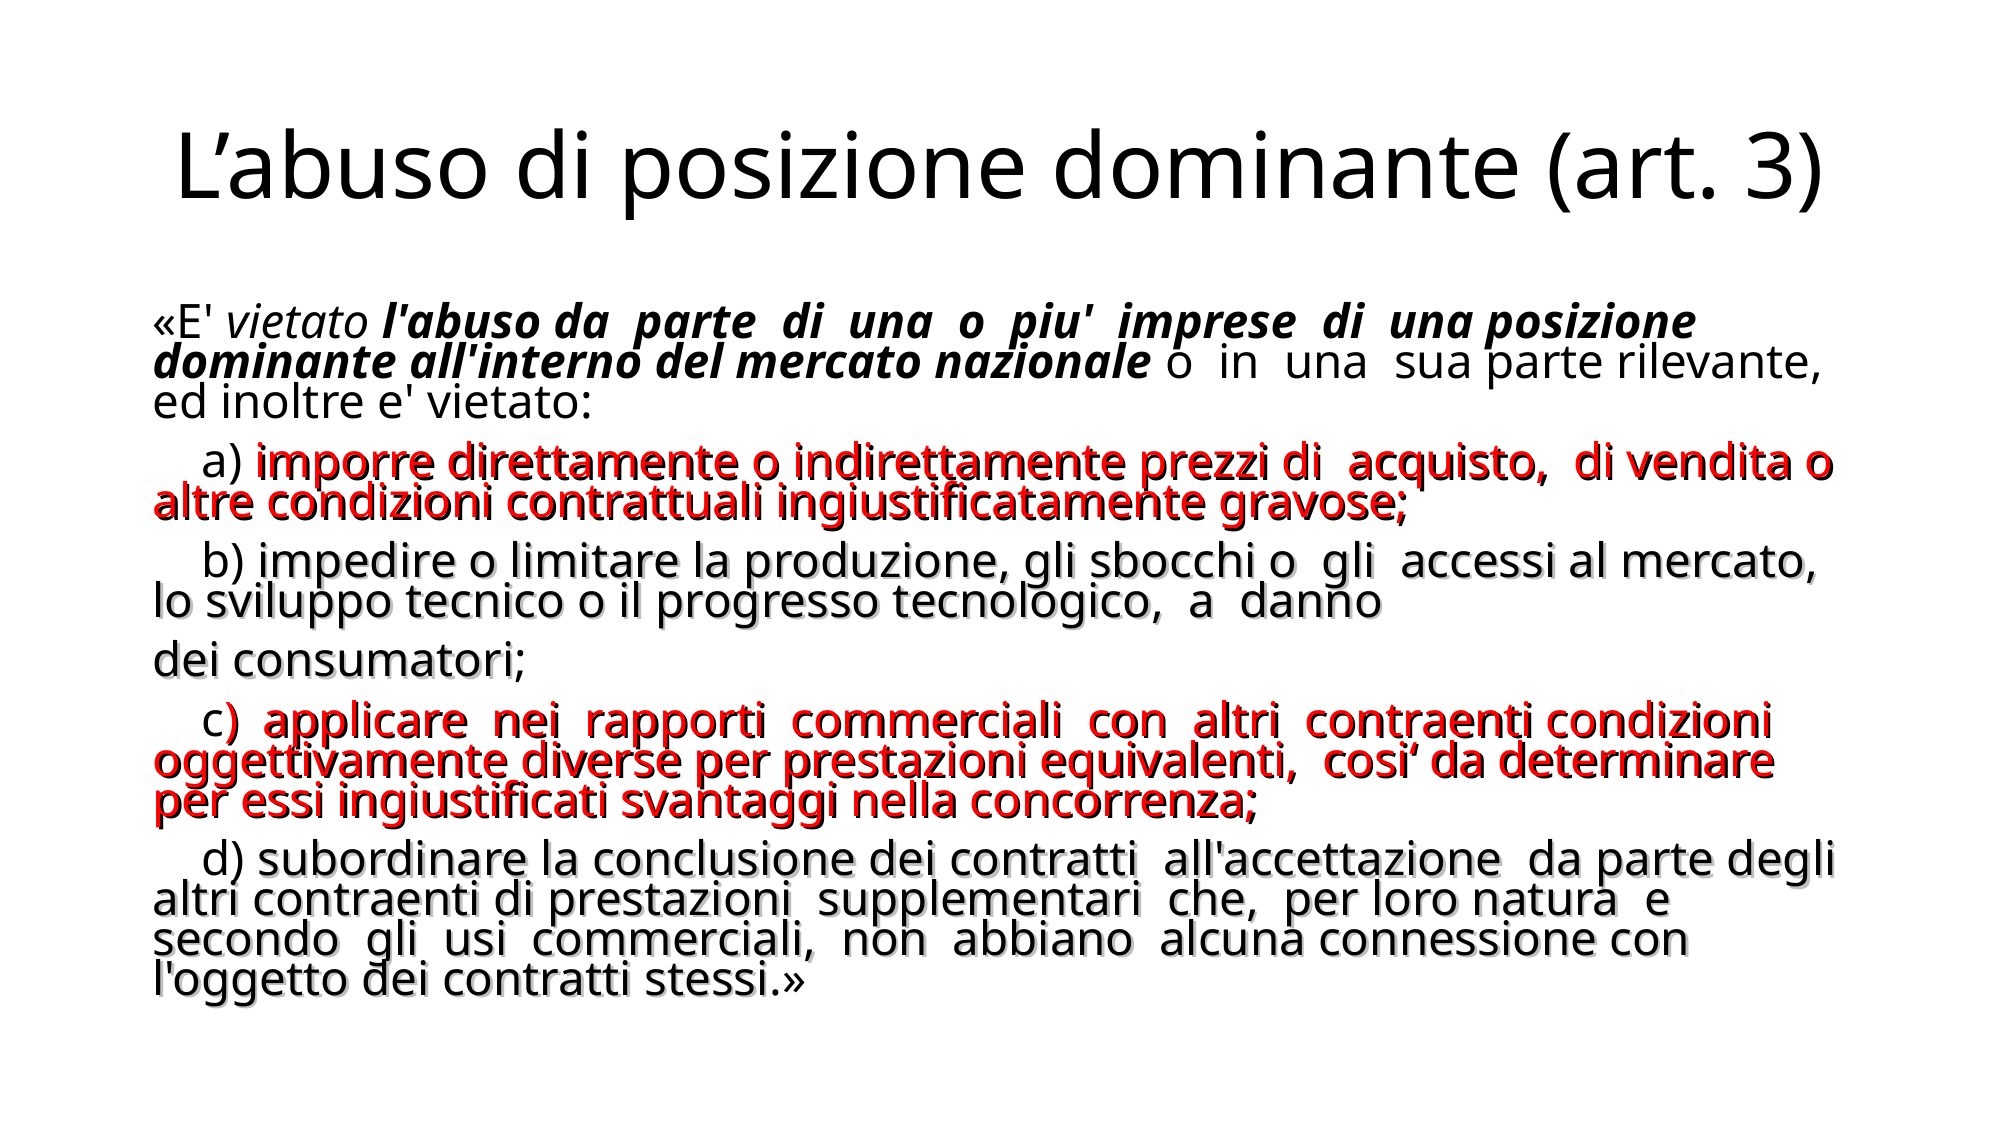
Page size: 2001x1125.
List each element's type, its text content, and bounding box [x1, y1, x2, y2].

list «E' vietato l'abuso da parte di una o piu' imprese di una posizione dominante all'interno del mercato nazionale o in una sua parte rilevante, ed inoltre e' vietato: a) imporre direttamente o indirettamente prezzi di acquisto, di vendita o altre condizioni contrattuali ingiustificatamente gravose; b) impedire o limitare la produzione, gli sbocchi o gli accessi al mercato, lo sviluppo tecnico o il progresso tecnologico, a danno dei consumatori; c) applicare nei rapporti commerciali con altri contraenti condizioni oggettivamente diverse per prestazioni equivalenti, cosi‘ da determinare per essi ingiustificati svantaggi nella concorrenza; d) subordinare la conclusione dei contratti all'accettazione da parte degli altri contraenti di prestazioni supplementari che, per loro natura e secondo gli usi commerciali, non abbiano alcuna connessione con l'oggetto dei contratti stessi.» [137, 299, 1863, 1014]
title L’abuso di posizione dominante (art. 3) [137, 59, 1863, 278]
